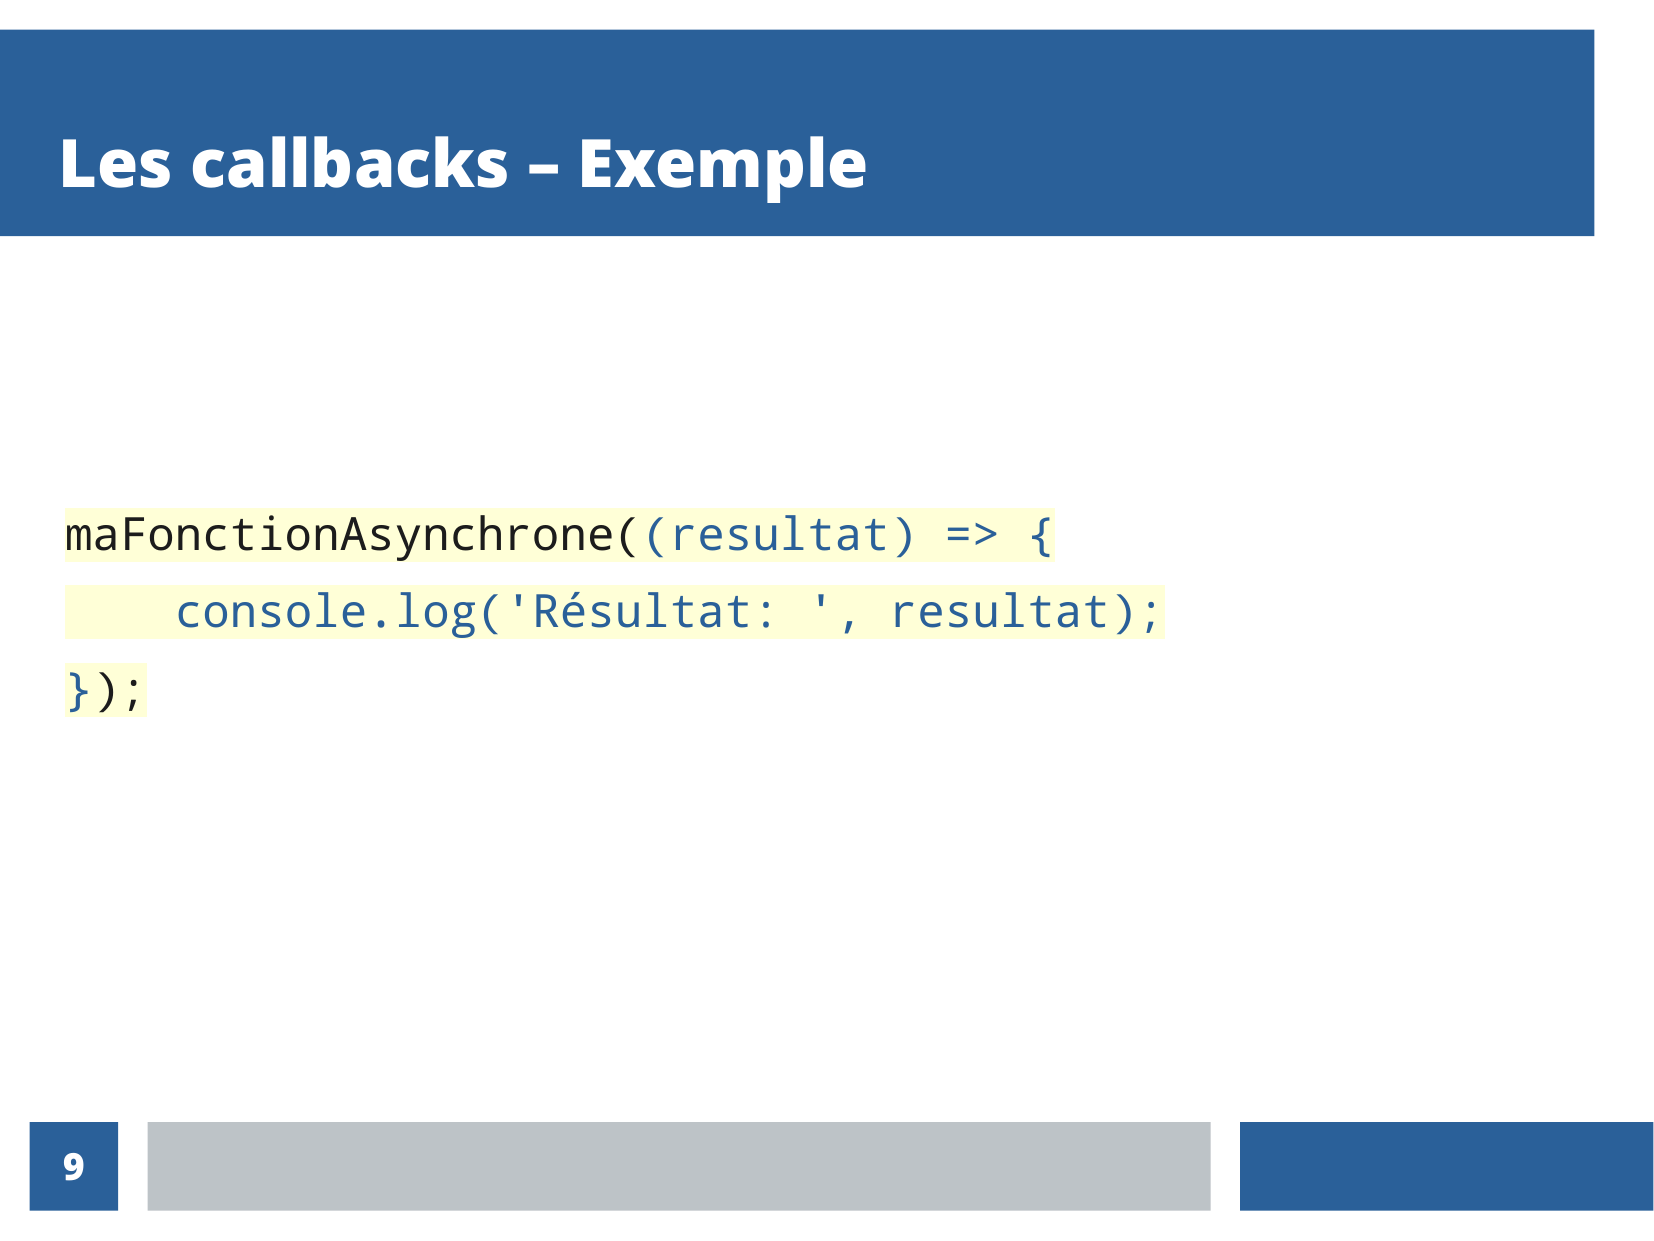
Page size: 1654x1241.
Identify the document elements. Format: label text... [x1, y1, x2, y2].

title Les callbacks – Exemple [59, 59, 1595, 207]
list maFonctionAsynchrone((resultat) => { console.log('Résultat: ', resultat); }); [64, 507, 1571, 762]
